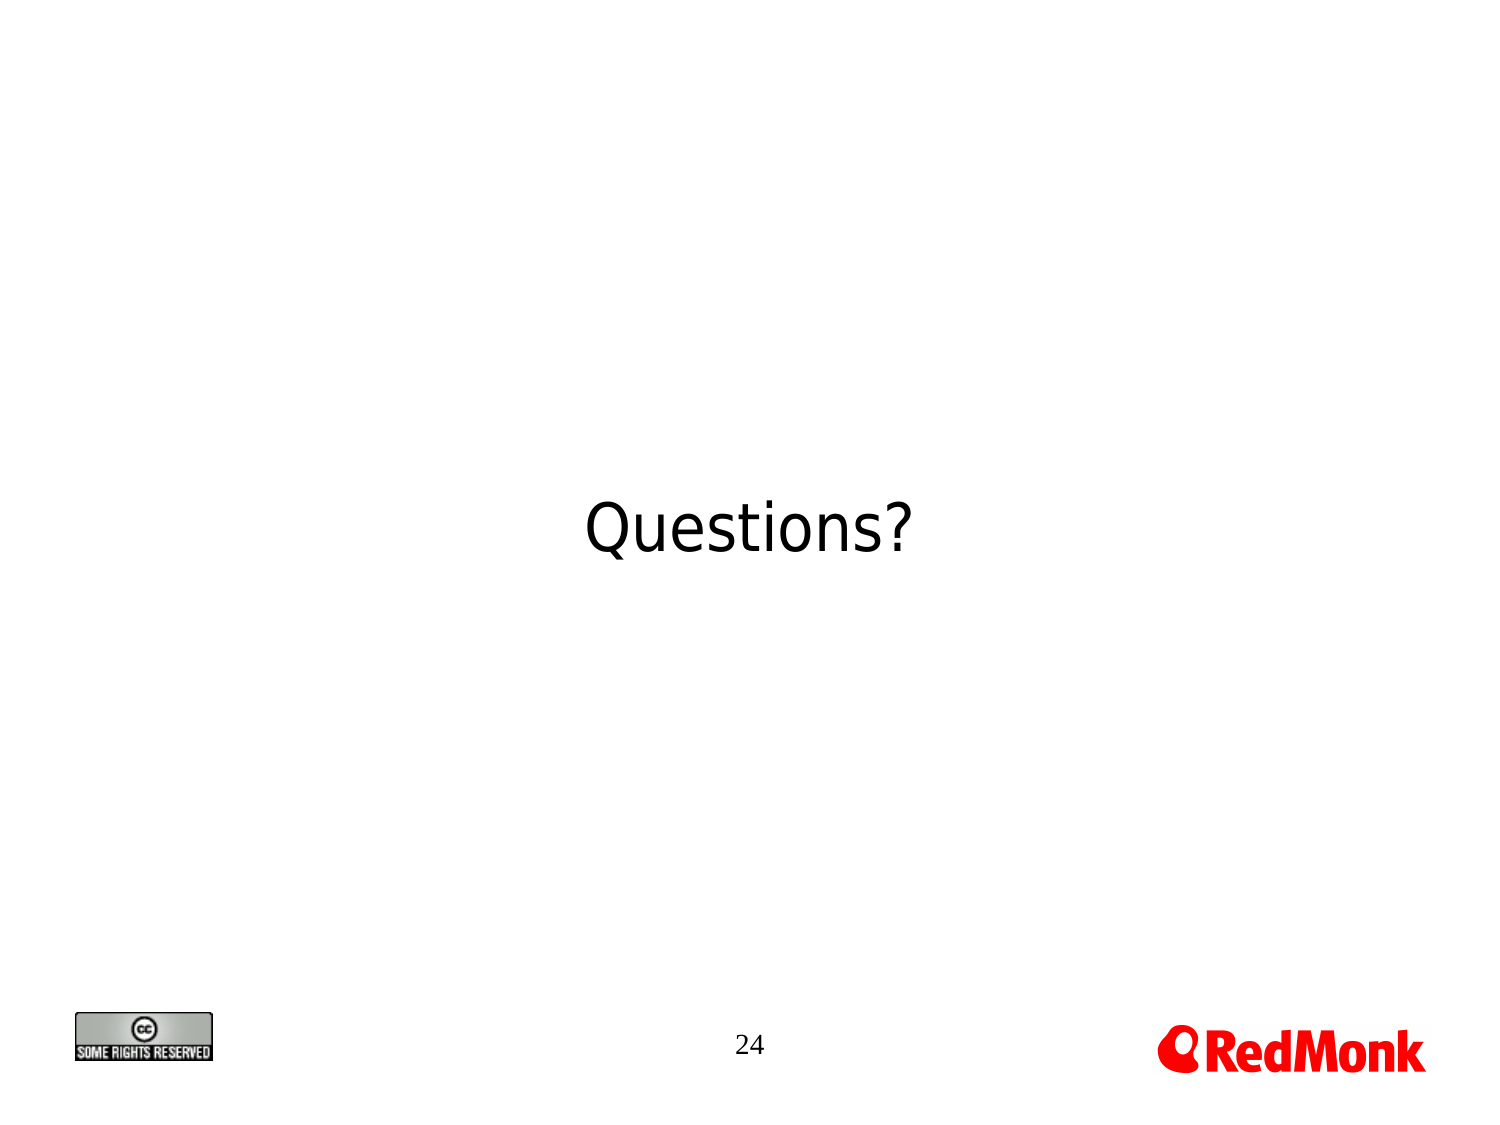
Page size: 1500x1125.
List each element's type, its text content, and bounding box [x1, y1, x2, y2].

picture [1151, 1023, 1433, 1075]
text_box Questions? [187, 486, 1313, 928]
picture [75, 1012, 213, 1061]
